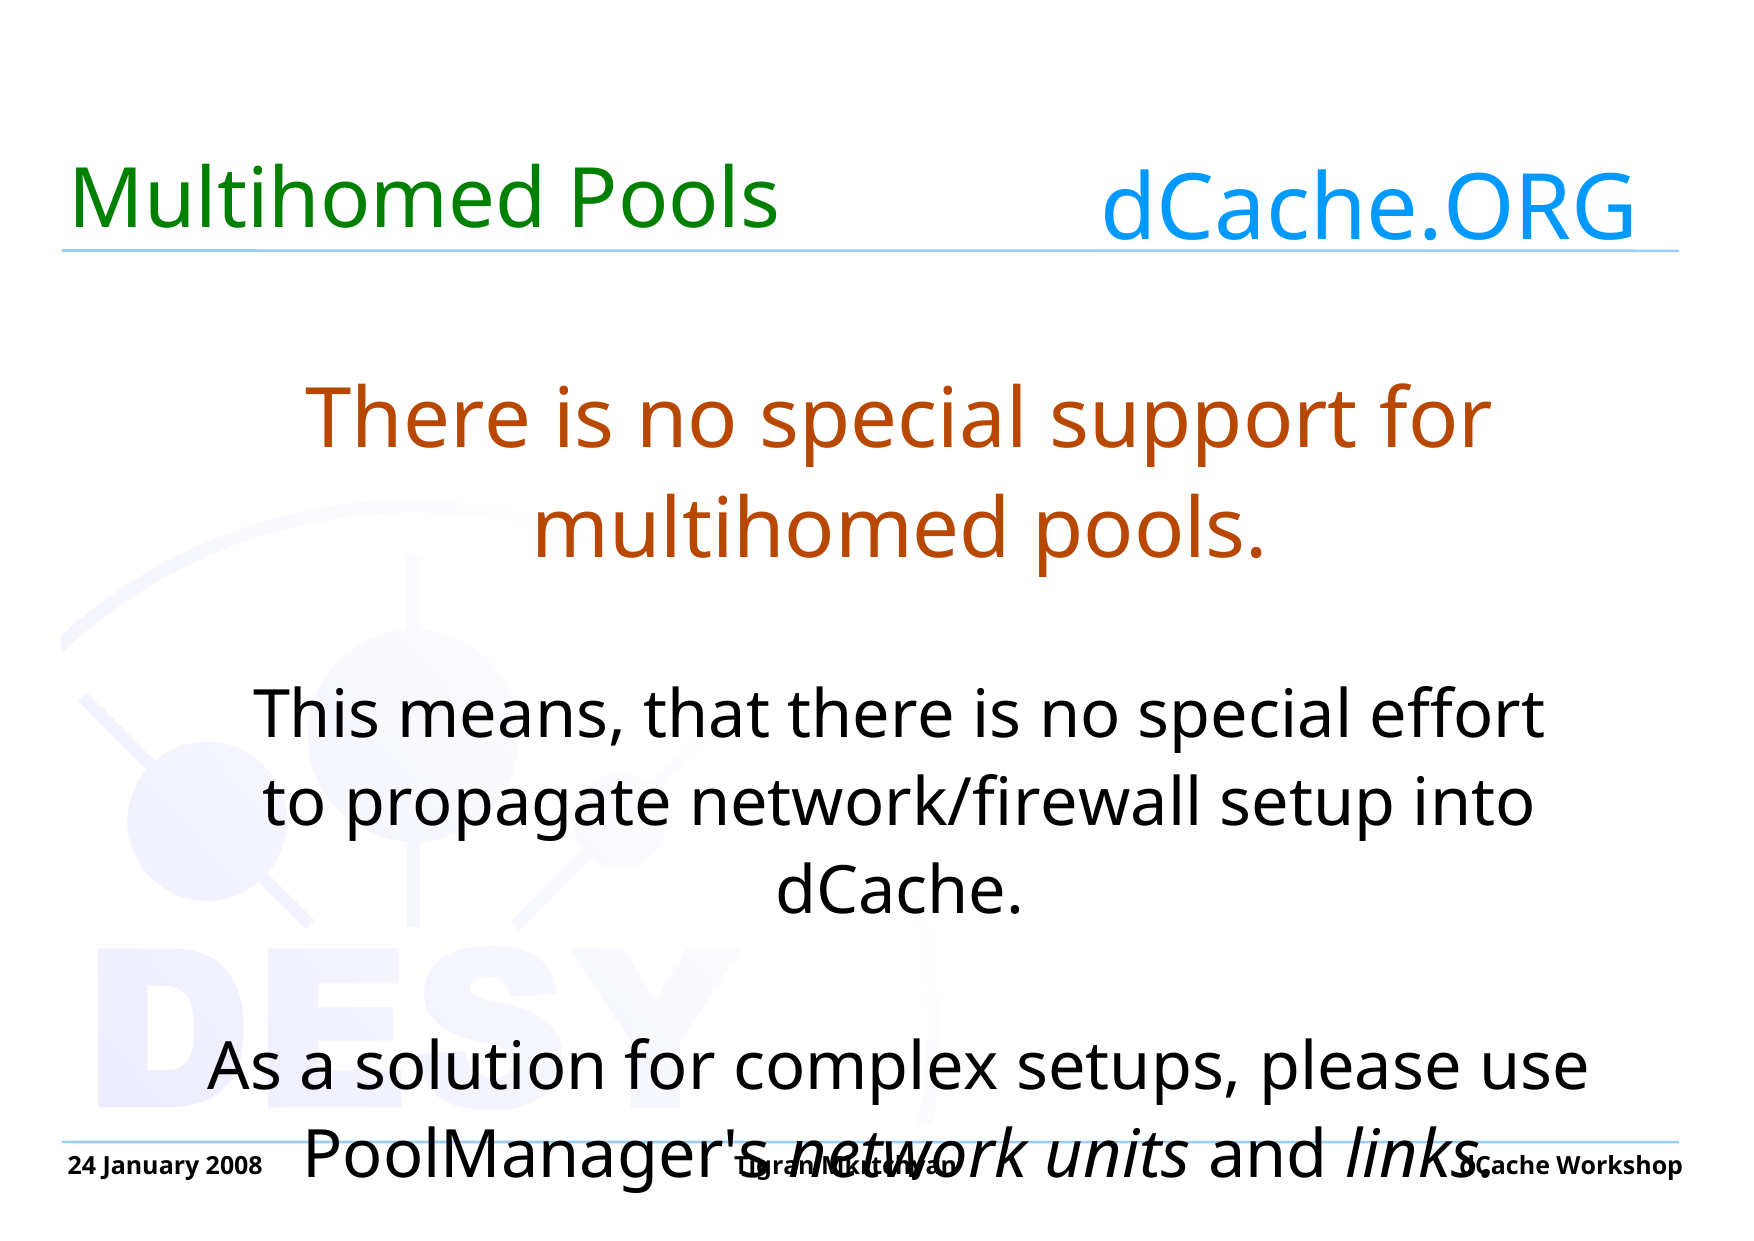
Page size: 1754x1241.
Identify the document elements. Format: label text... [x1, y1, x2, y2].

text_box Multihomed Pools [69, 139, 1088, 250]
chart [614, 543, 1101, 670]
text_box There is no special support for multihomed pools. This means, that there is no special effort to propagate network/firewall setup into dCache. As a solution for complex setups, please use PoolManager's network units and links. [112, 268, 1688, 967]
picture [936, 1072, 940, 1082]
picture [61, 500, 940, 1124]
